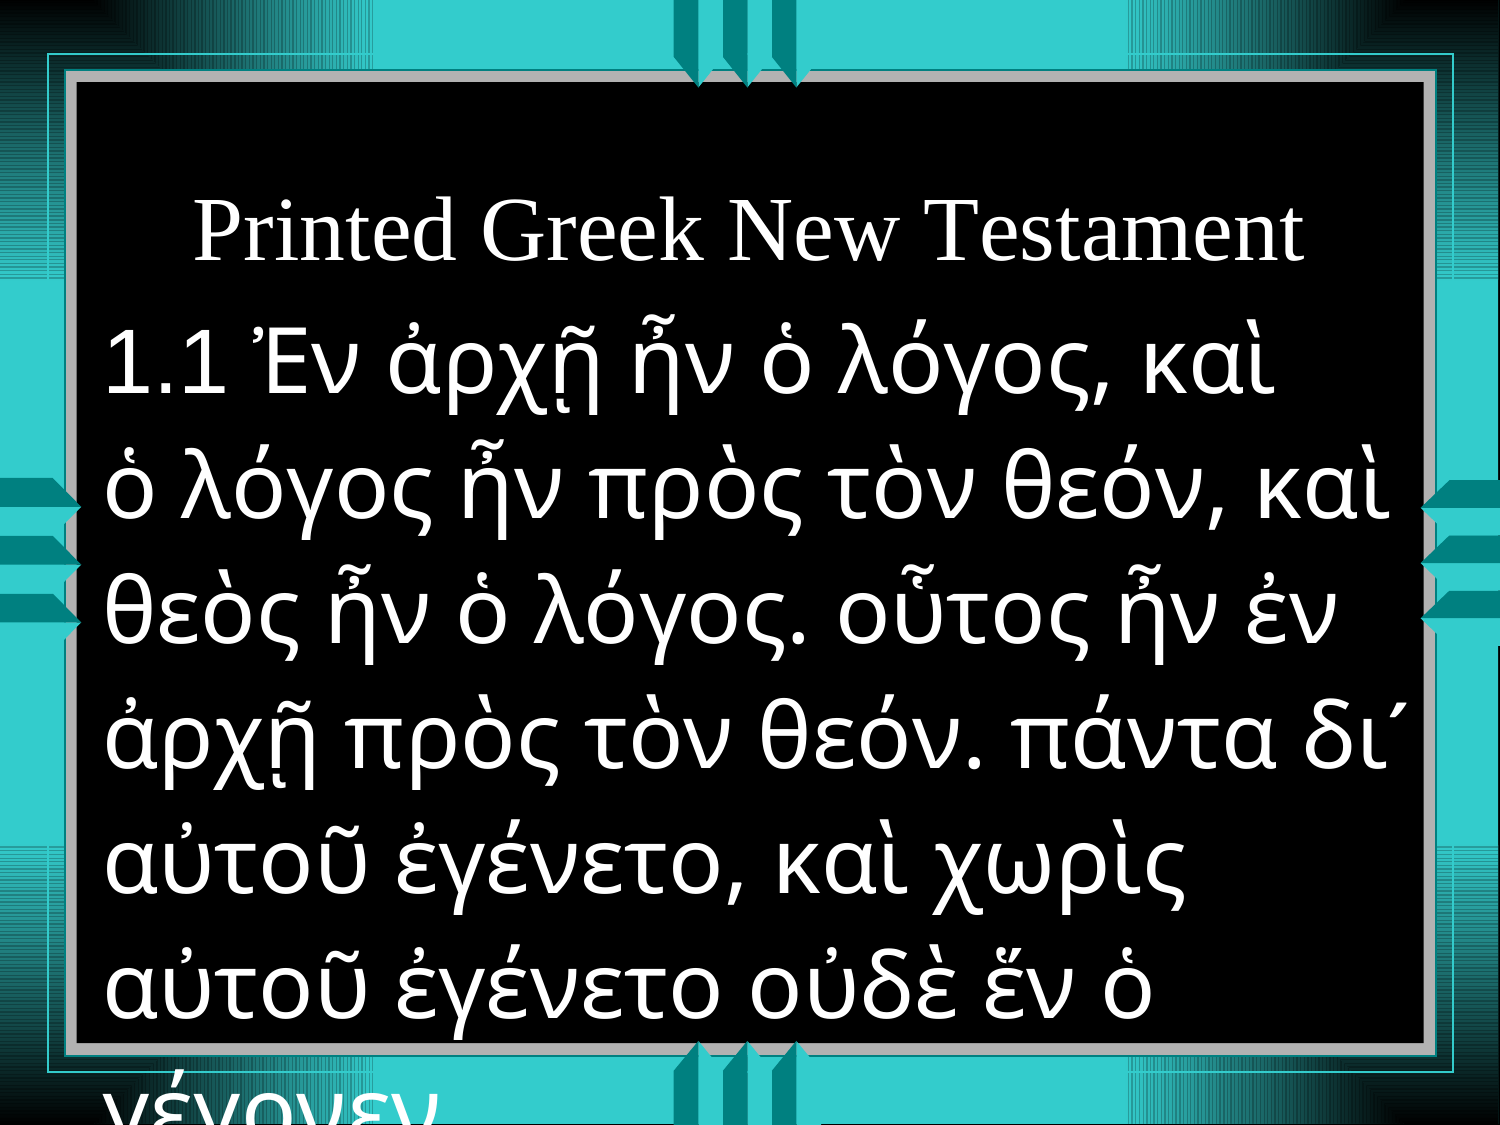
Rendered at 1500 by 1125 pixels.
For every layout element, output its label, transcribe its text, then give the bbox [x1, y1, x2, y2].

title Printed Greek New Testament [112, 99, 1388, 287]
text_box 1.1 Ἐν ἀρχῇ ἦν ὁ λόγος, καὶ ὁ λόγος ἦν πρὸς τὸν θεόν, καὶ θεὸς ἦν ὁ λόγος. οὗτος ἦν ἐν ἀρχῇ πρὸς τὸν θεόν. πάντα διʹ αὐτοῦ ἐγένετο, καὶ χωρὶς αὐτοῦ ἐγένετο οὐδὲ ἕν ὁ γέγονεν. [87, 287, 1438, 1125]
